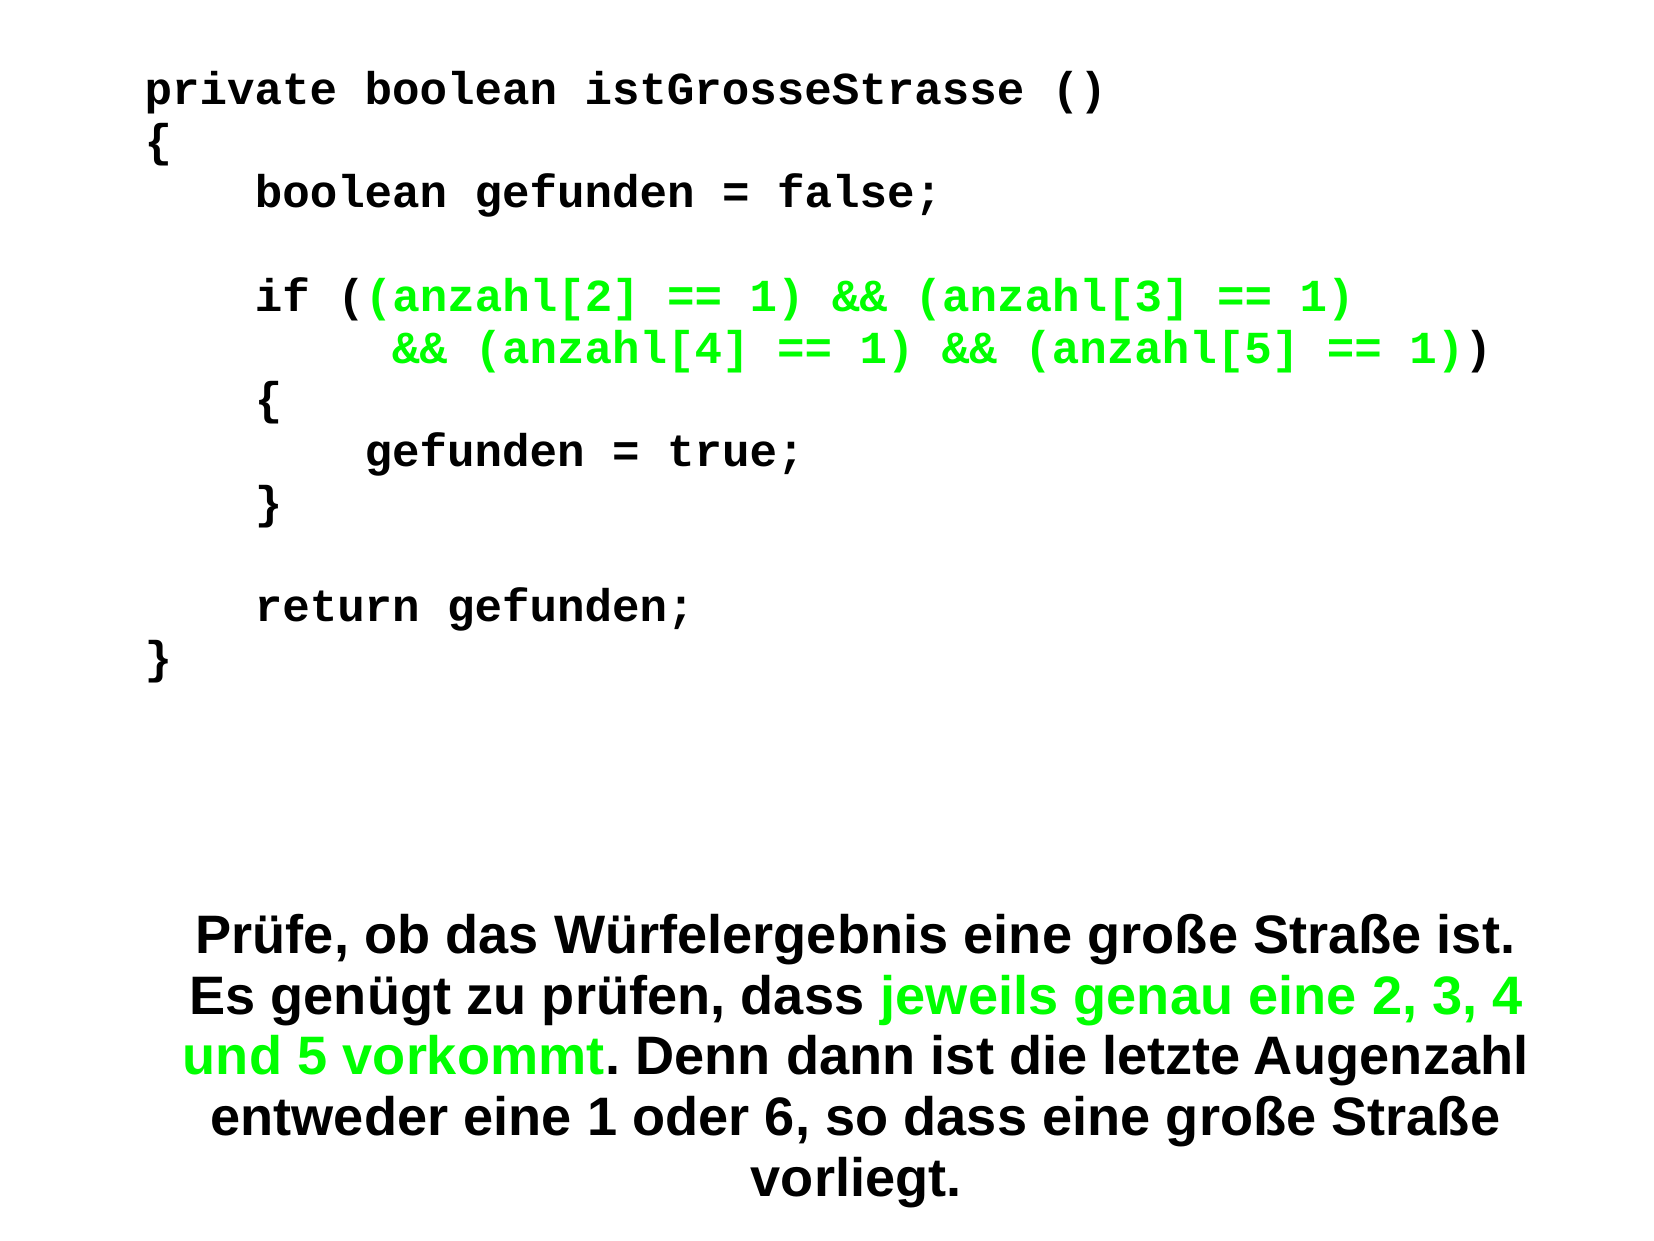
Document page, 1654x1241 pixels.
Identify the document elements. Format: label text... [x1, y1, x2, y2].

text_box Prüfe, ob das Würfelergebnis eine große Straße ist. Es genügt zu prüfen, dass jeweils genau eine 2, 3, 4 und 5 vorkommt. Denn dann ist die letzte Augenzahl entweder eine 1 oder 6, so dass eine große Straße vorliegt. [118, 897, 1595, 1223]
text_box private boolean istGrosseStrasse () { boolean gefunden = false; if ((anzahl[2] == 1) && (anzahl[3] == 1) && (anzahl[4] == 1) && (anzahl[5] == 1)) { gefunden = true; } return gefunden; } [129, 59, 1607, 695]
